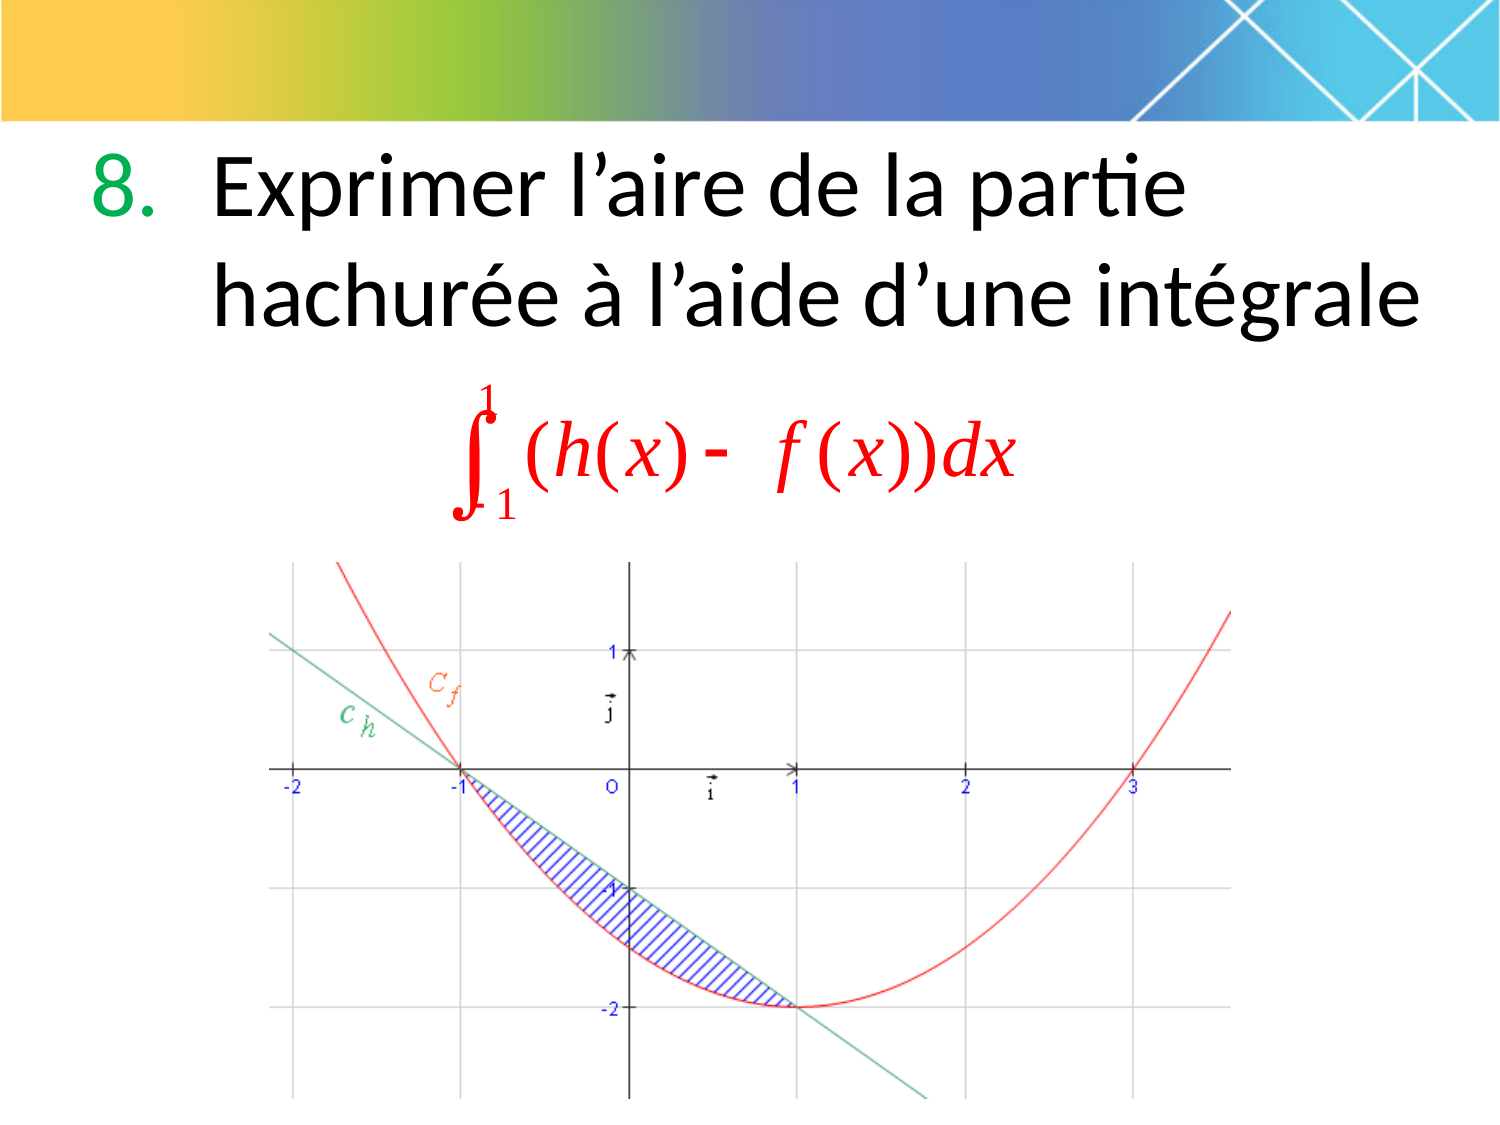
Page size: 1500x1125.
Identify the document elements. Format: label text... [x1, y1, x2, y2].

title Exprimer l’aire de la partie hachurée à l’aide d’une intégrale [75, 116, 1500, 352]
picture [269, 562, 1231, 1099]
chart [427, 363, 1032, 536]
picture [0, 0, 1500, 123]
